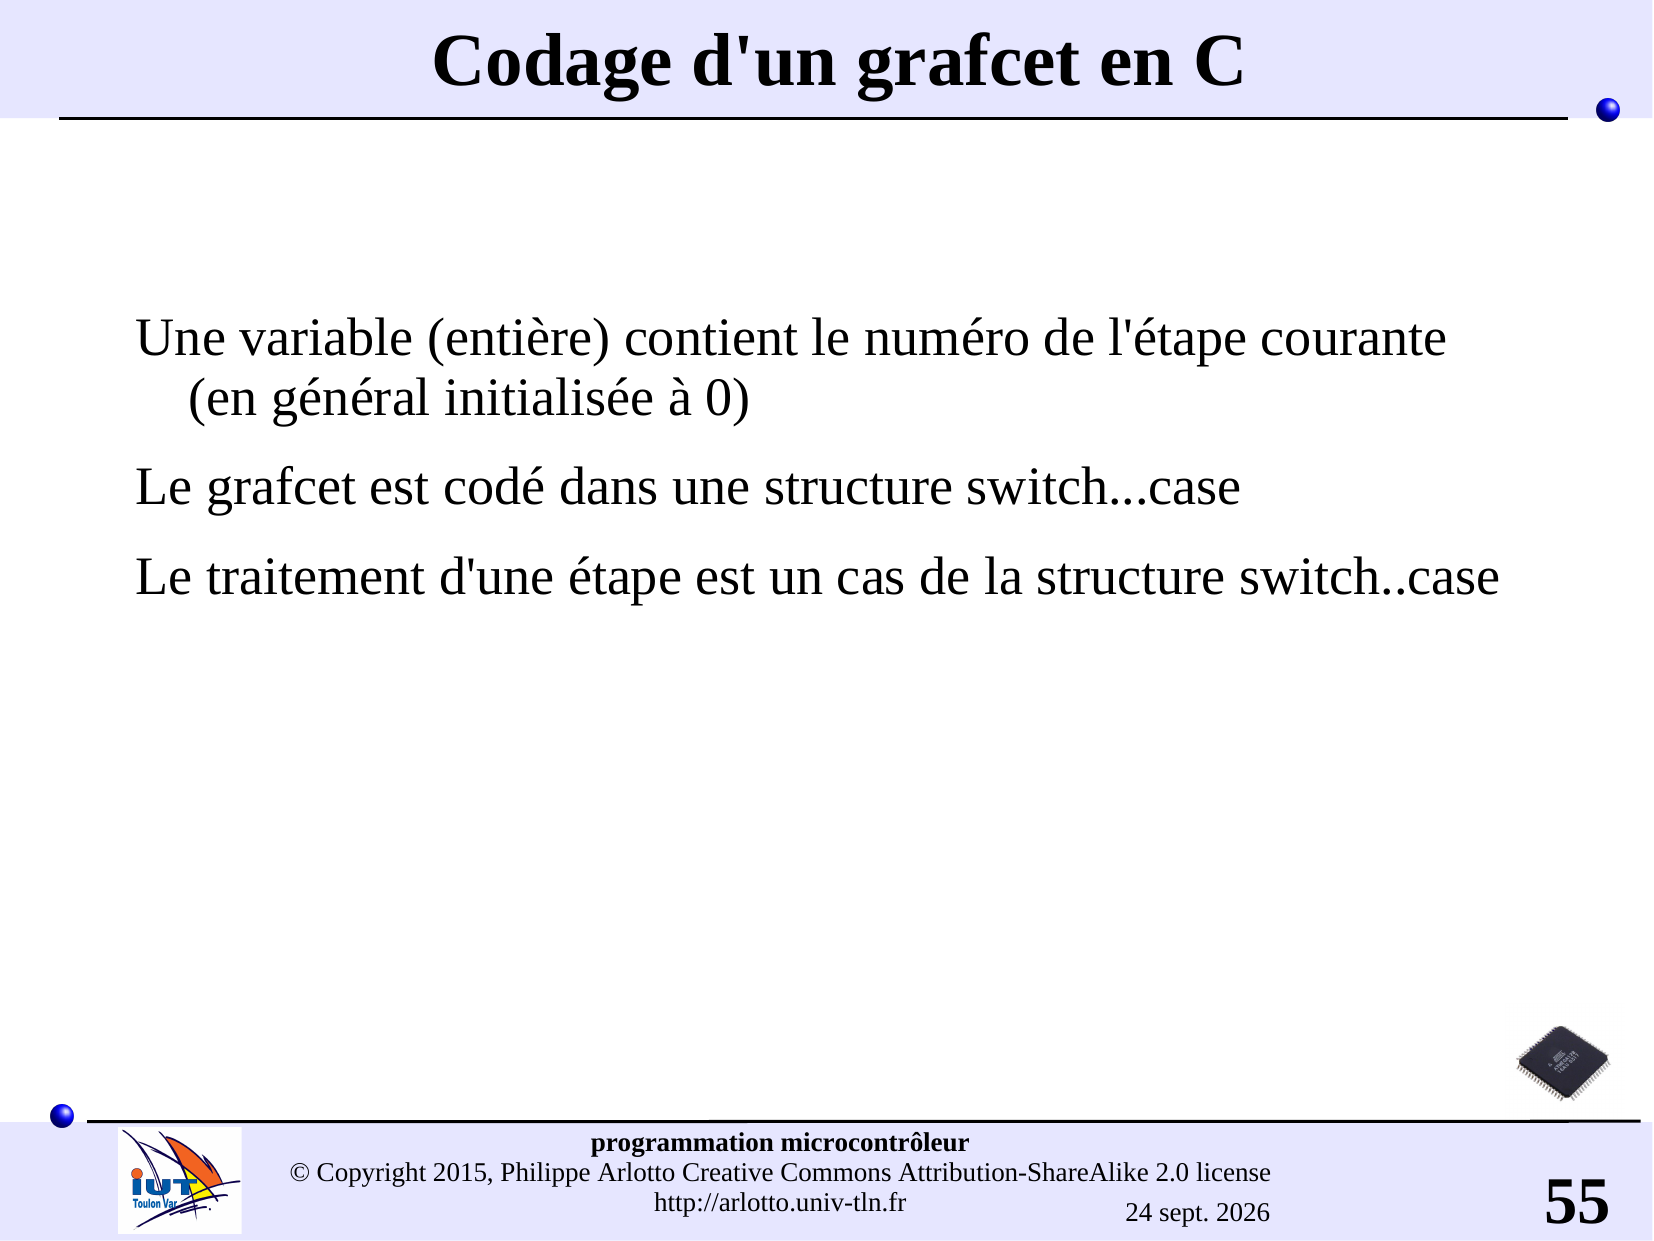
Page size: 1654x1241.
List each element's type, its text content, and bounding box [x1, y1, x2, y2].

picture [1505, 1003, 1625, 1119]
title Codage d'un grafcet en C [95, 11, 1585, 110]
list Une variable (entière) contient le numéro de l'étape courante (en général initialisée à 0) Le grafcet est codé dans une structure switch...case Le traitement d'une étape est un cas de la structure switch..case [118, 306, 1530, 739]
